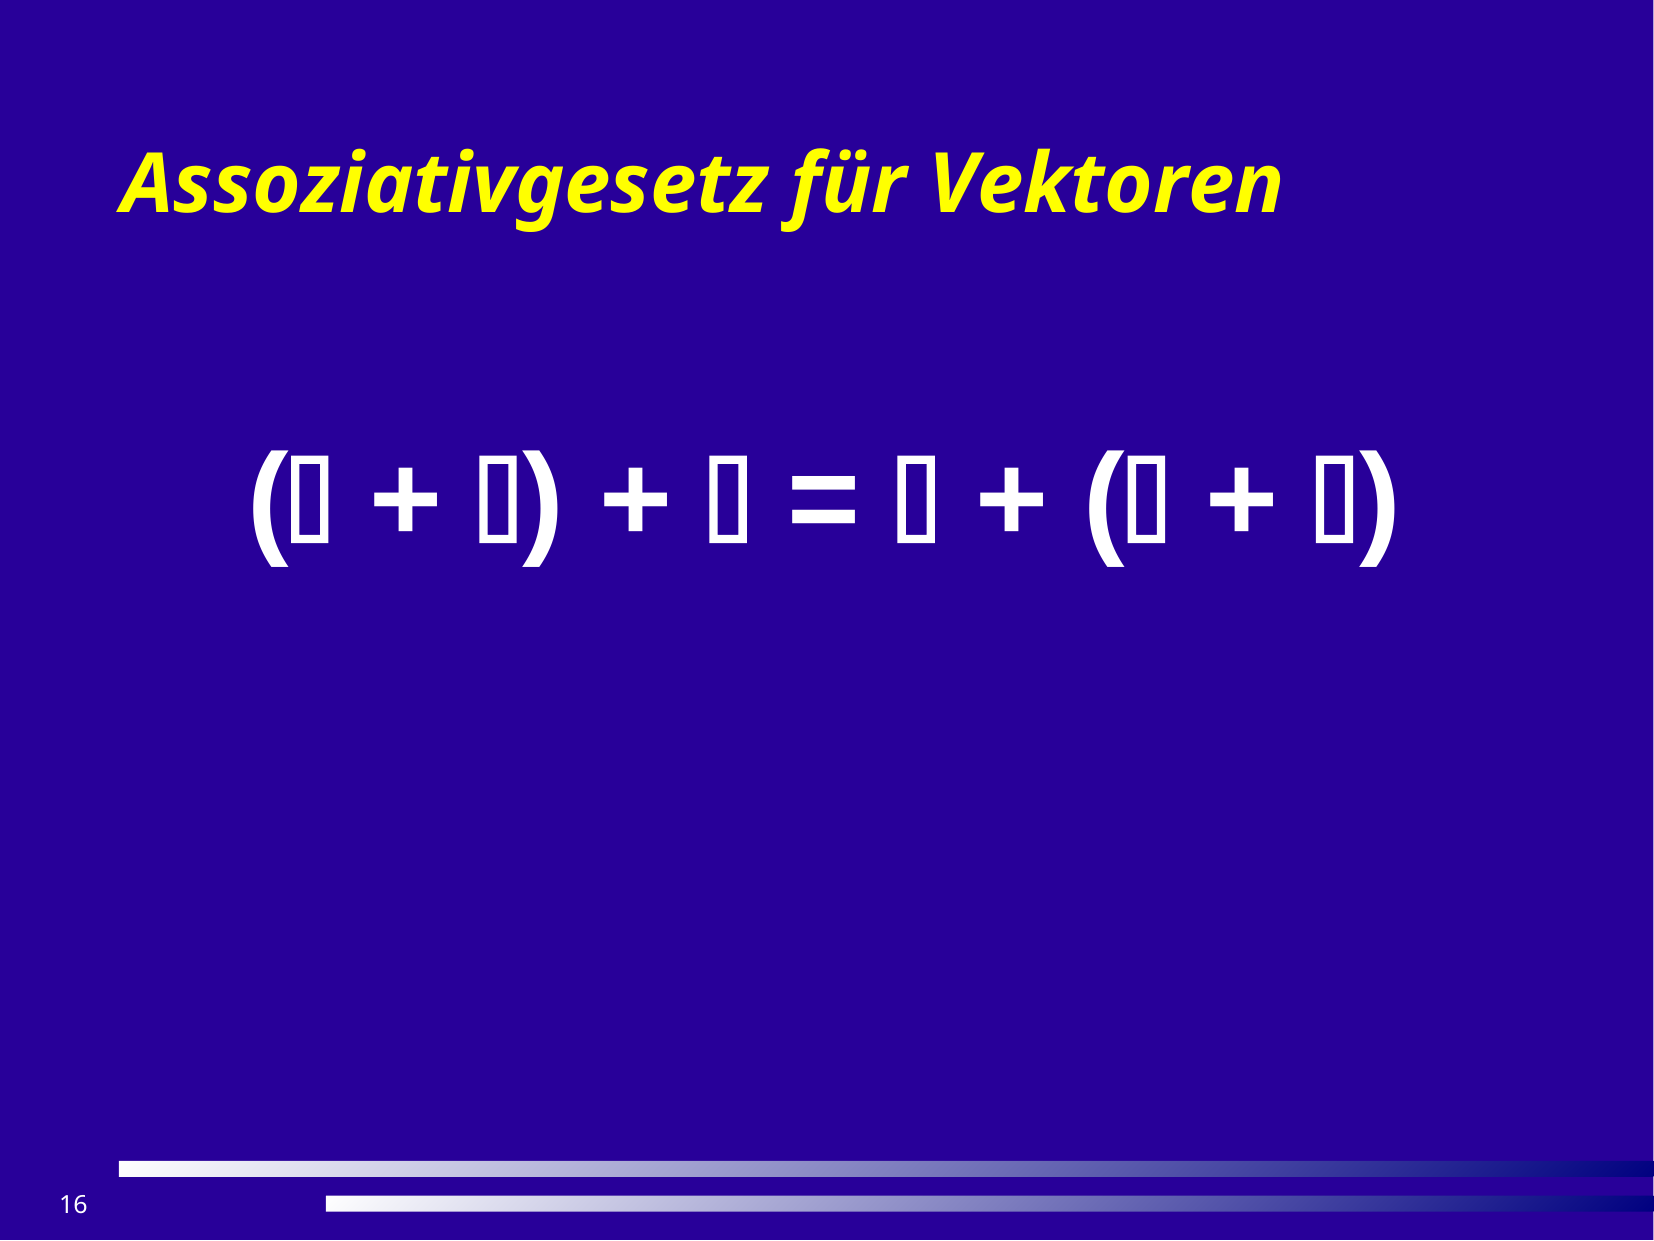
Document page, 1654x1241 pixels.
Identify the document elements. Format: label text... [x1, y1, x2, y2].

title Assoziativgesetz für Vektoren [121, 46, 1534, 296]
text_box ( + ) +  =  + ( + ) [185, 436, 1463, 568]
